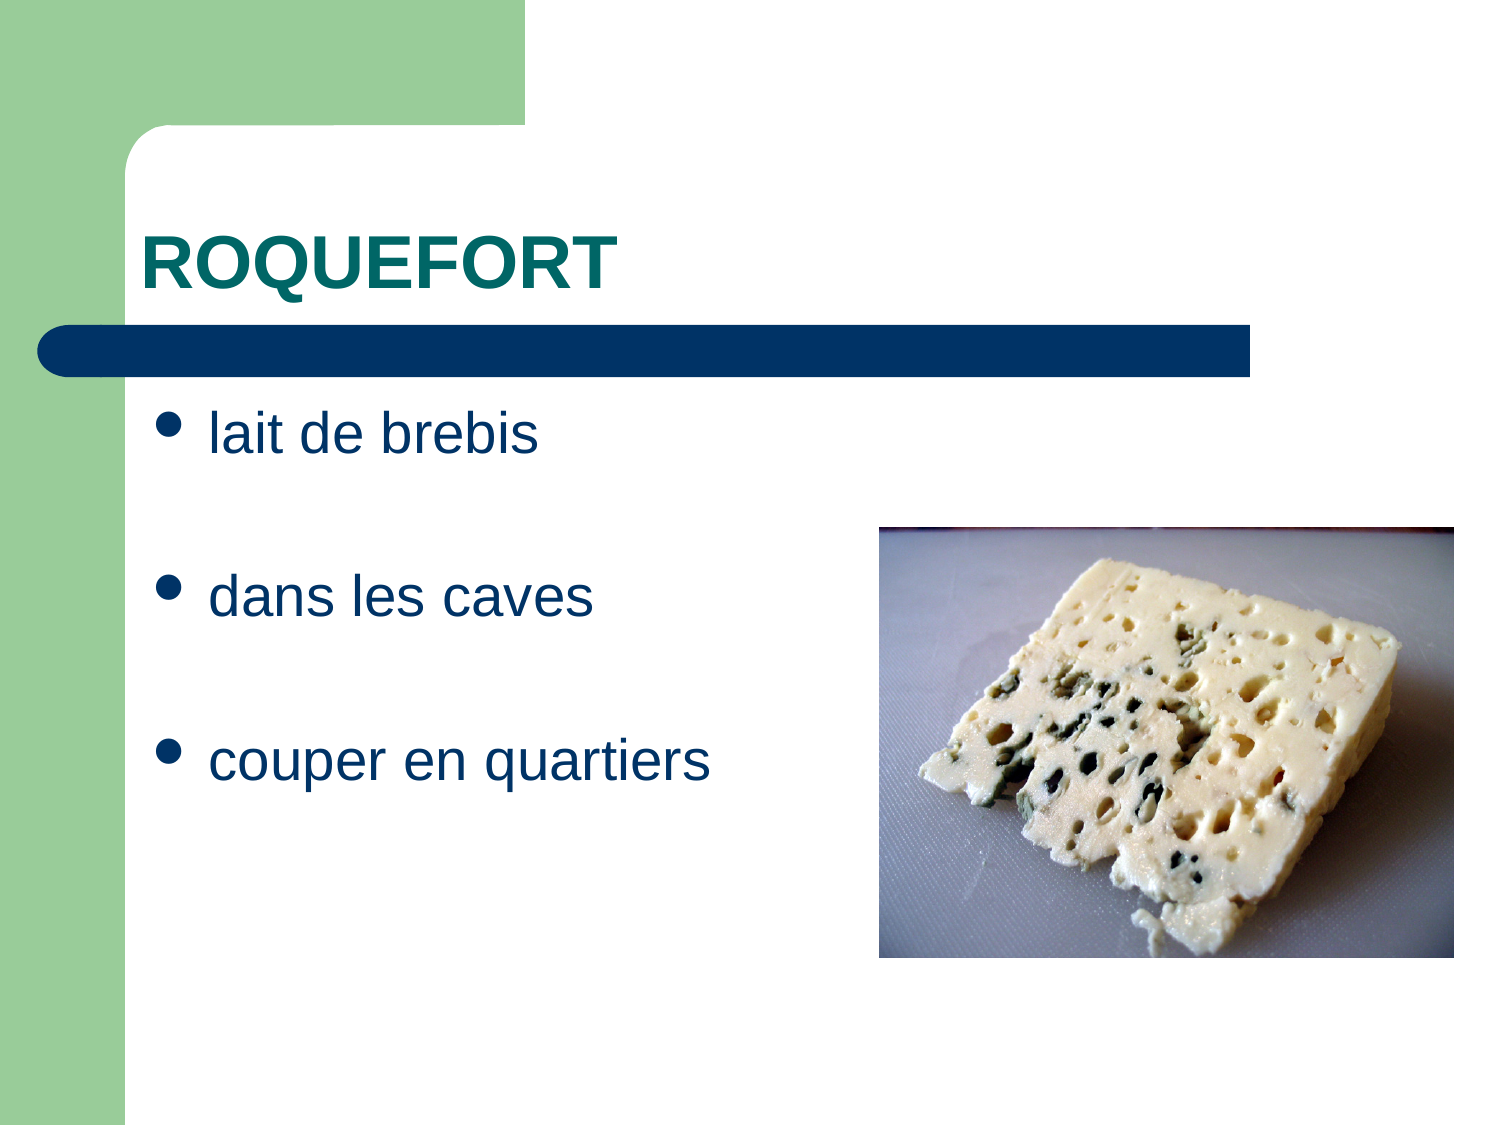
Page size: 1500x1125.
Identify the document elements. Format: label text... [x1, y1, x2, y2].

title ROQUEFORT [125, 125, 1425, 313]
list lait de brebis dans les caves couper en quartiers [137, 387, 1400, 999]
picture [879, 527, 1454, 958]
